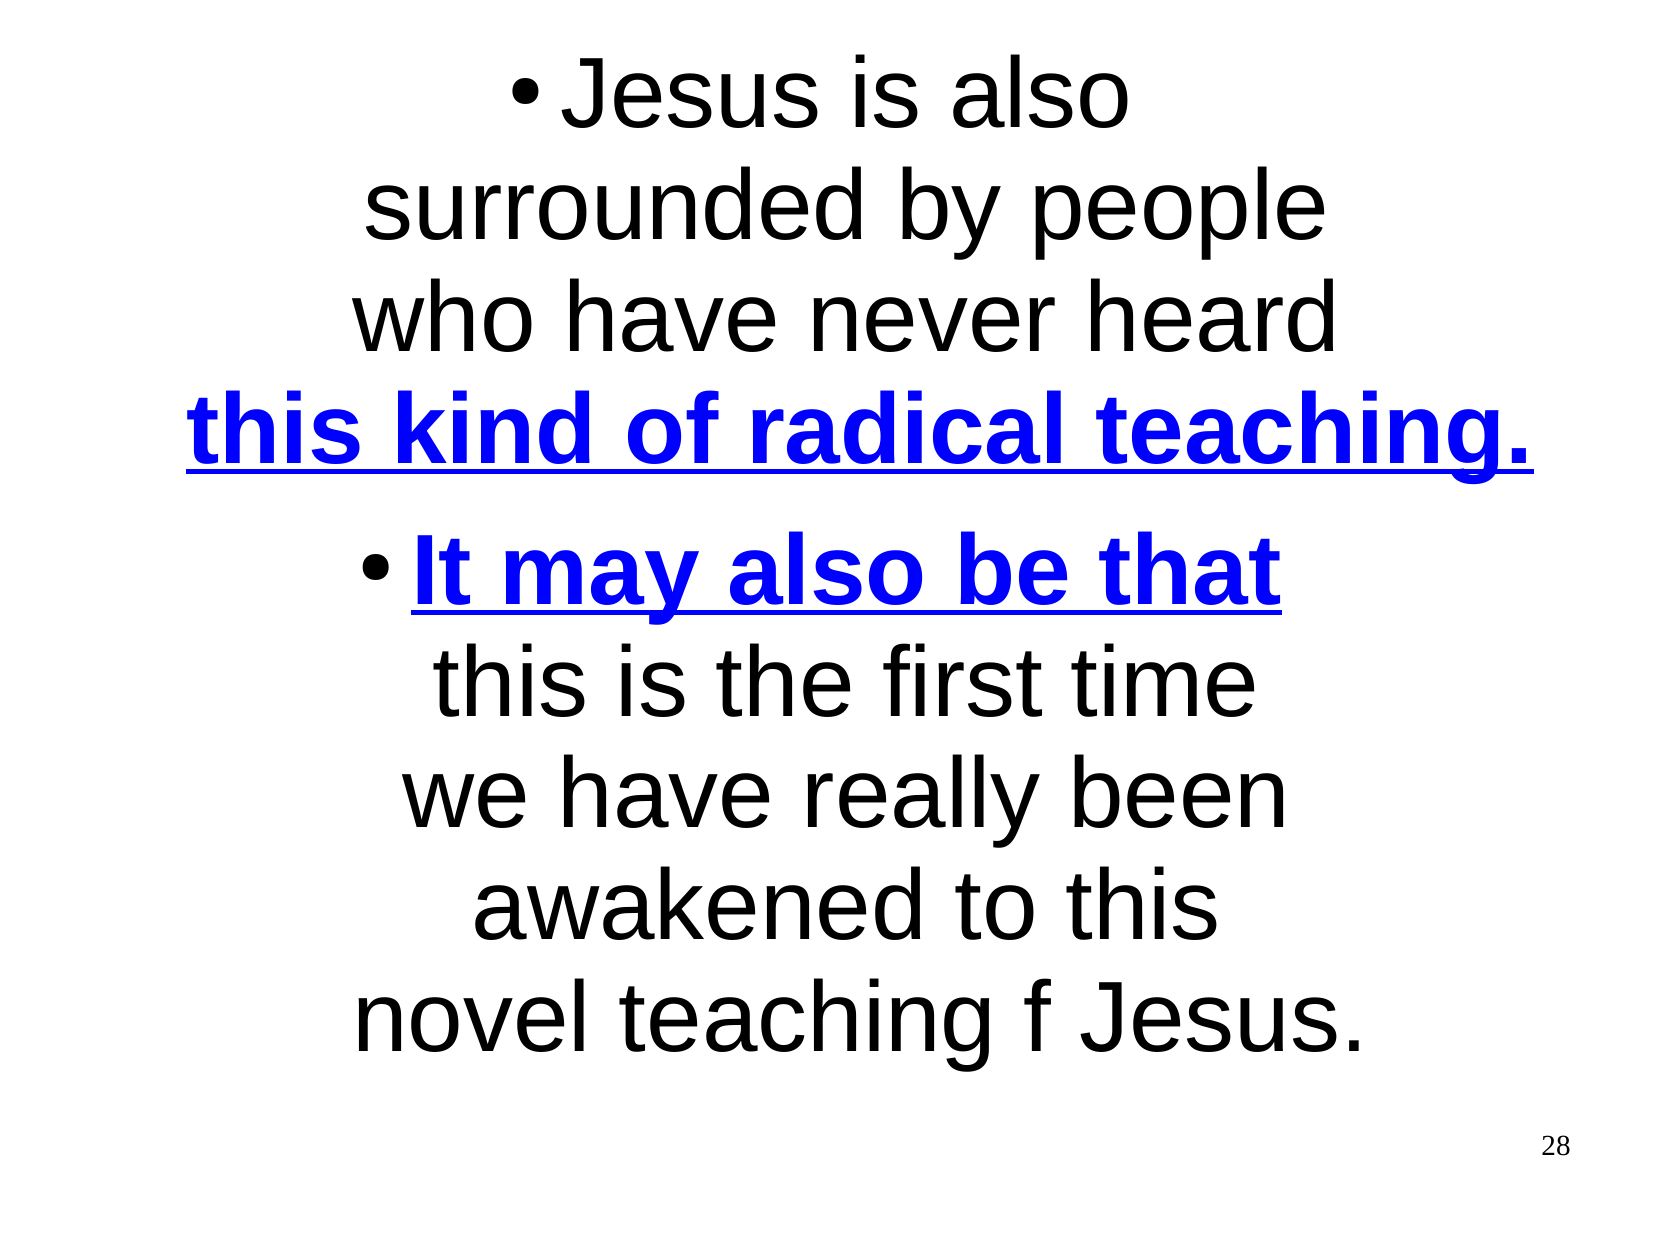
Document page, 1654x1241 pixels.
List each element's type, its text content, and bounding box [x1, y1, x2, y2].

list Jesus is also surrounded by people who have never heard this kind of radical teaching. It may also be that this is the first time we have really been awakened to this novel teaching f Jesus. [37, 37, 1613, 1238]
